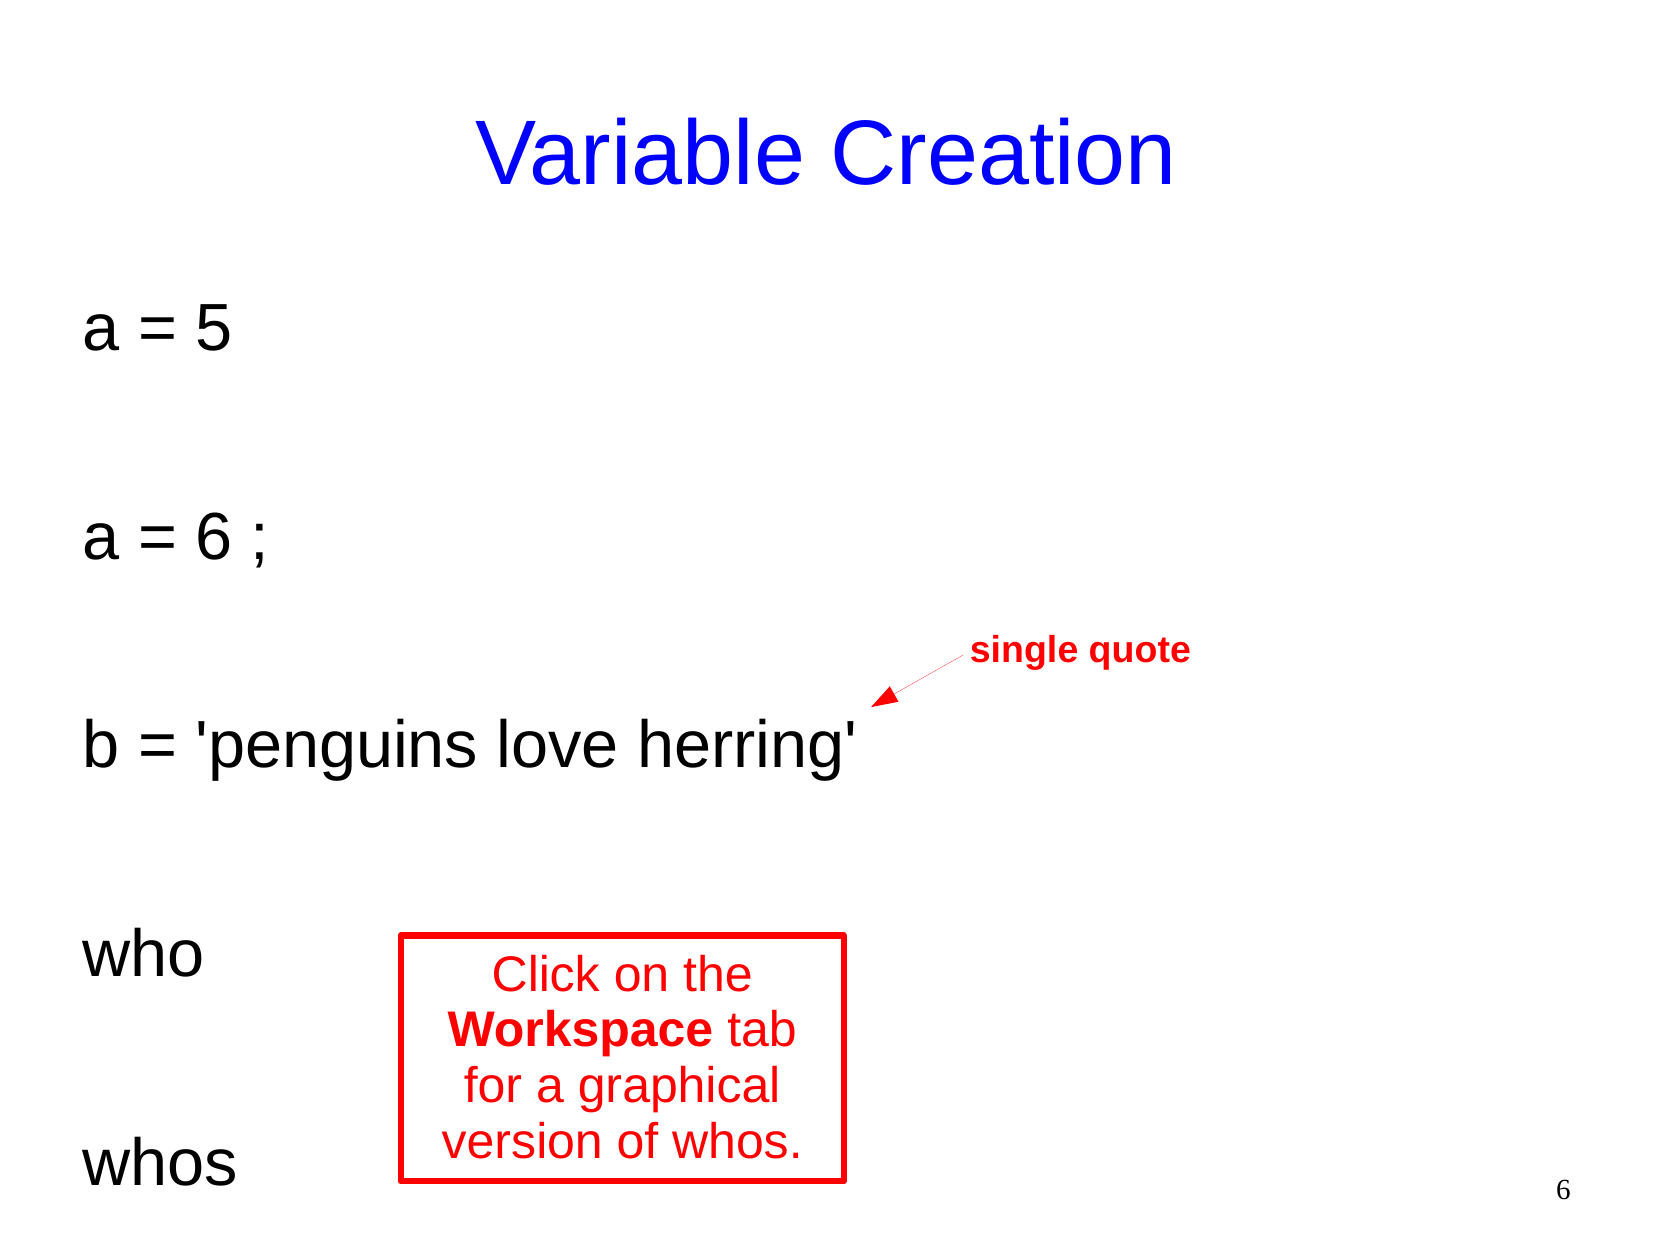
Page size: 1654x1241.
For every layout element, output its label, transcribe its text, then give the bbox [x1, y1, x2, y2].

list a = 5 a = 6 ; b = 'penguins love herring' who whos [82, 290, 1571, 1200]
title Variable Creation [82, 49, 1571, 257]
text_box single quote [955, 621, 1450, 679]
text_box Click on the Workspace tab for a graphical version of whos. [400, 935, 844, 1182]
